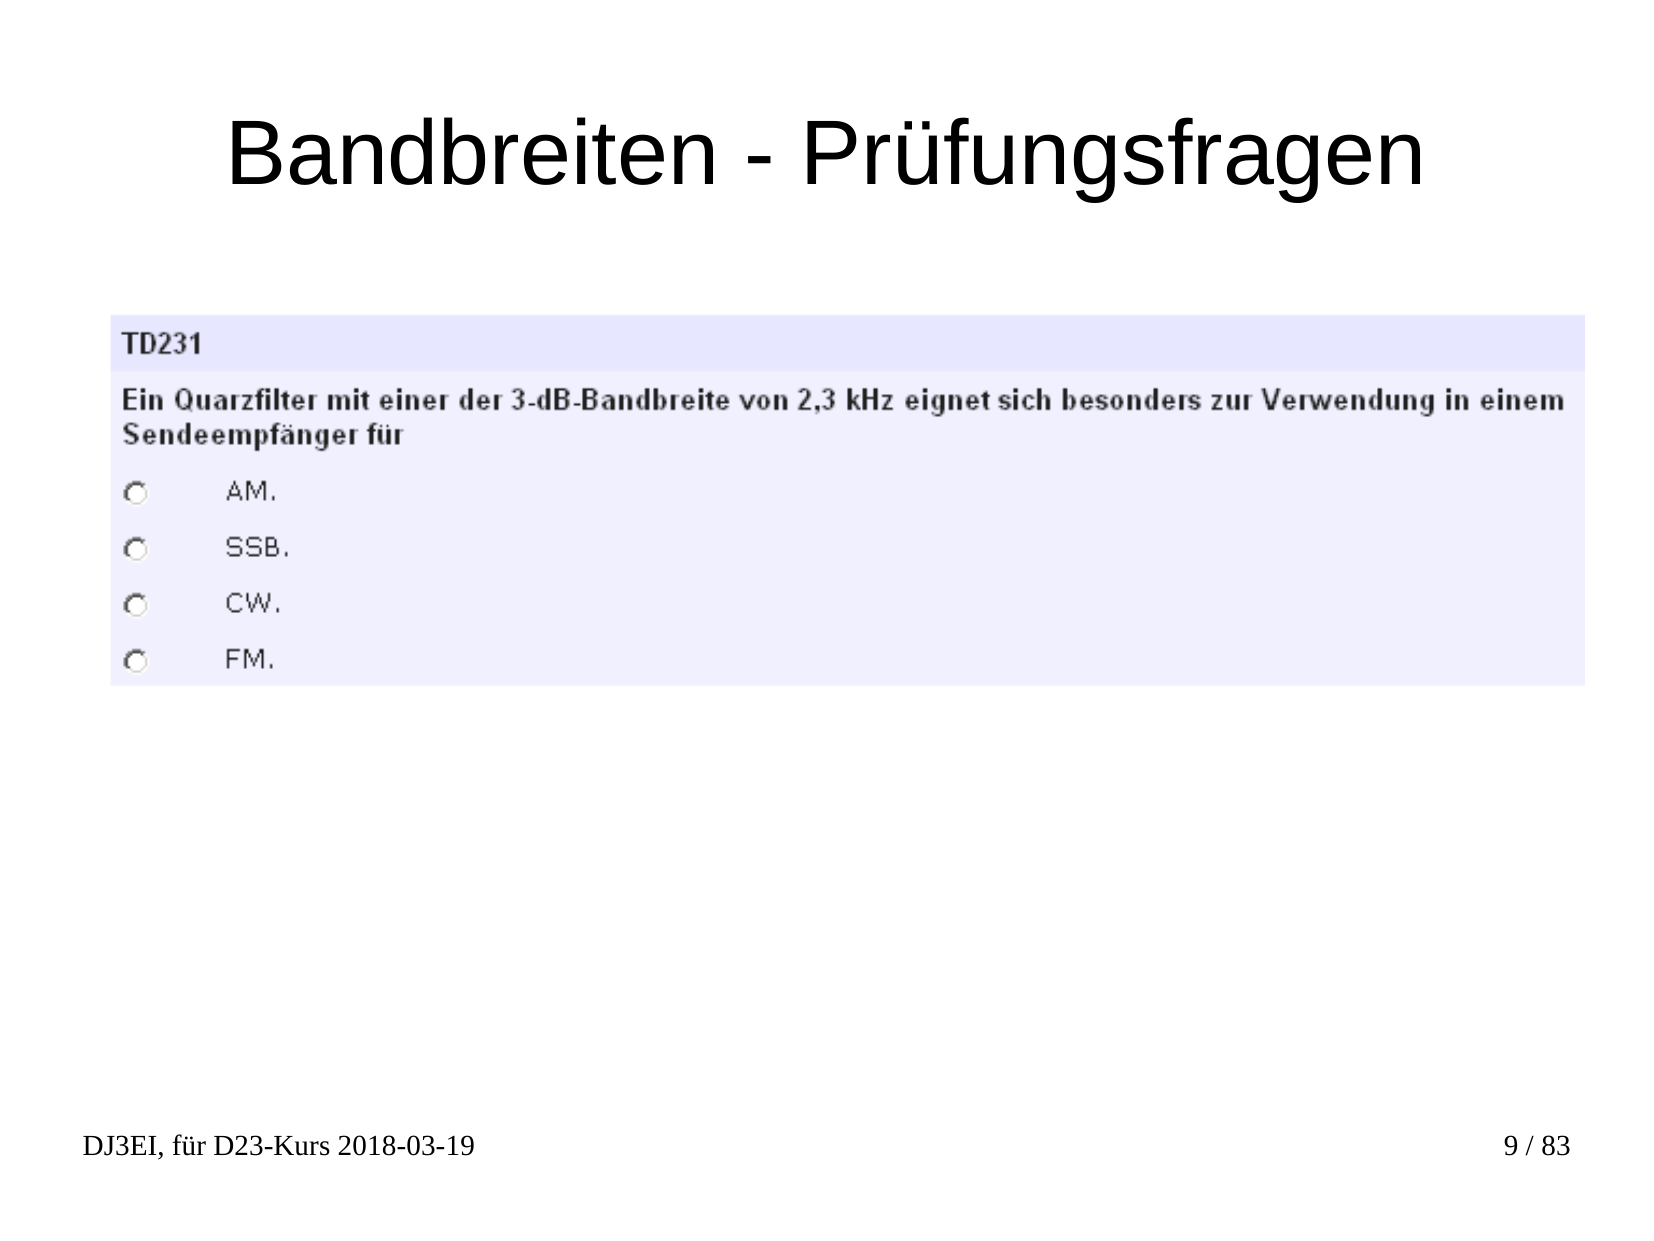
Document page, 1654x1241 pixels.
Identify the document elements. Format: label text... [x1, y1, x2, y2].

picture [94, 307, 1585, 697]
title Bandbreiten - Prüfungsfragen [82, 49, 1571, 257]
